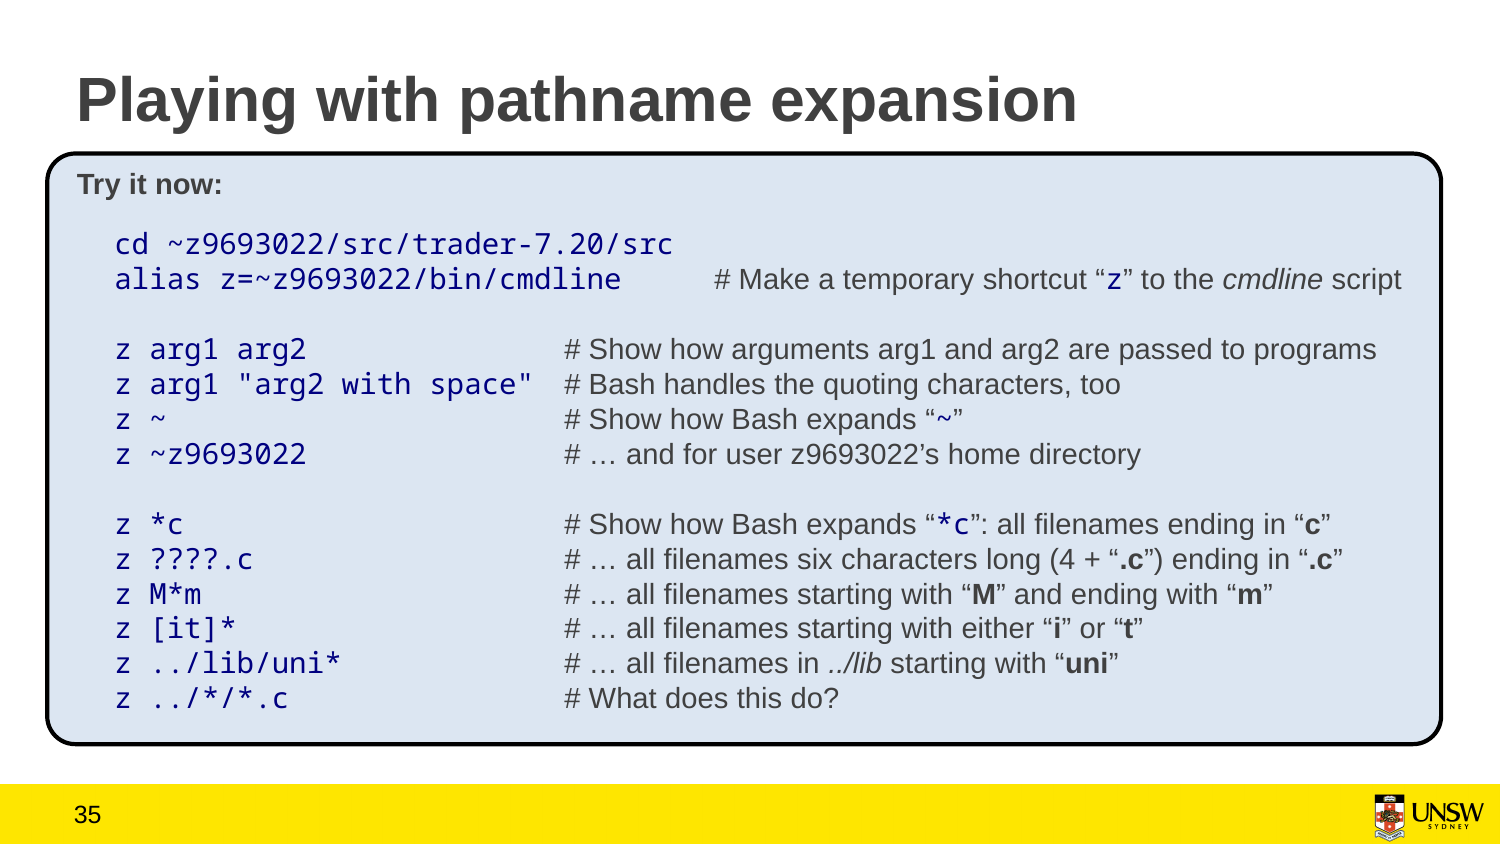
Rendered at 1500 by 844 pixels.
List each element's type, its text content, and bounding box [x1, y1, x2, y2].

title Playing with pathname expansion [76, 59, 1427, 136]
text_box <number> [59, 791, 219, 839]
picture [0, 784, 1500, 844]
text_box [47, 153, 1442, 745]
list Try it now: cd ~z9693022/src/trader-7.20/src alias z=~z9693022/bin/cmdline # Make a temporary shortcut “z” to the cmdline script z arg1 arg2 # Show how arguments arg1 and arg2 are passed to programs z arg1 "arg2 with space" # Bash handles the quoting characters, too z ~ # Show how Bash expands “~” z ~z9693022 # … and for user z9693022’s home directory z *c # Show how Bash expands “*c”: all filenames ending in “c” z ????.c # … all filenames six characters long (4 + “.c”) ending in “.c” z M*m # … all filenames starting with “M” and ending with “m” z [it]* # … all filenames starting with either “i” or “t” z ../lib/uni* # … all filenames in ../lib starting with “uni” z ../*/*.c # What does this do? [76, 165, 1424, 756]
